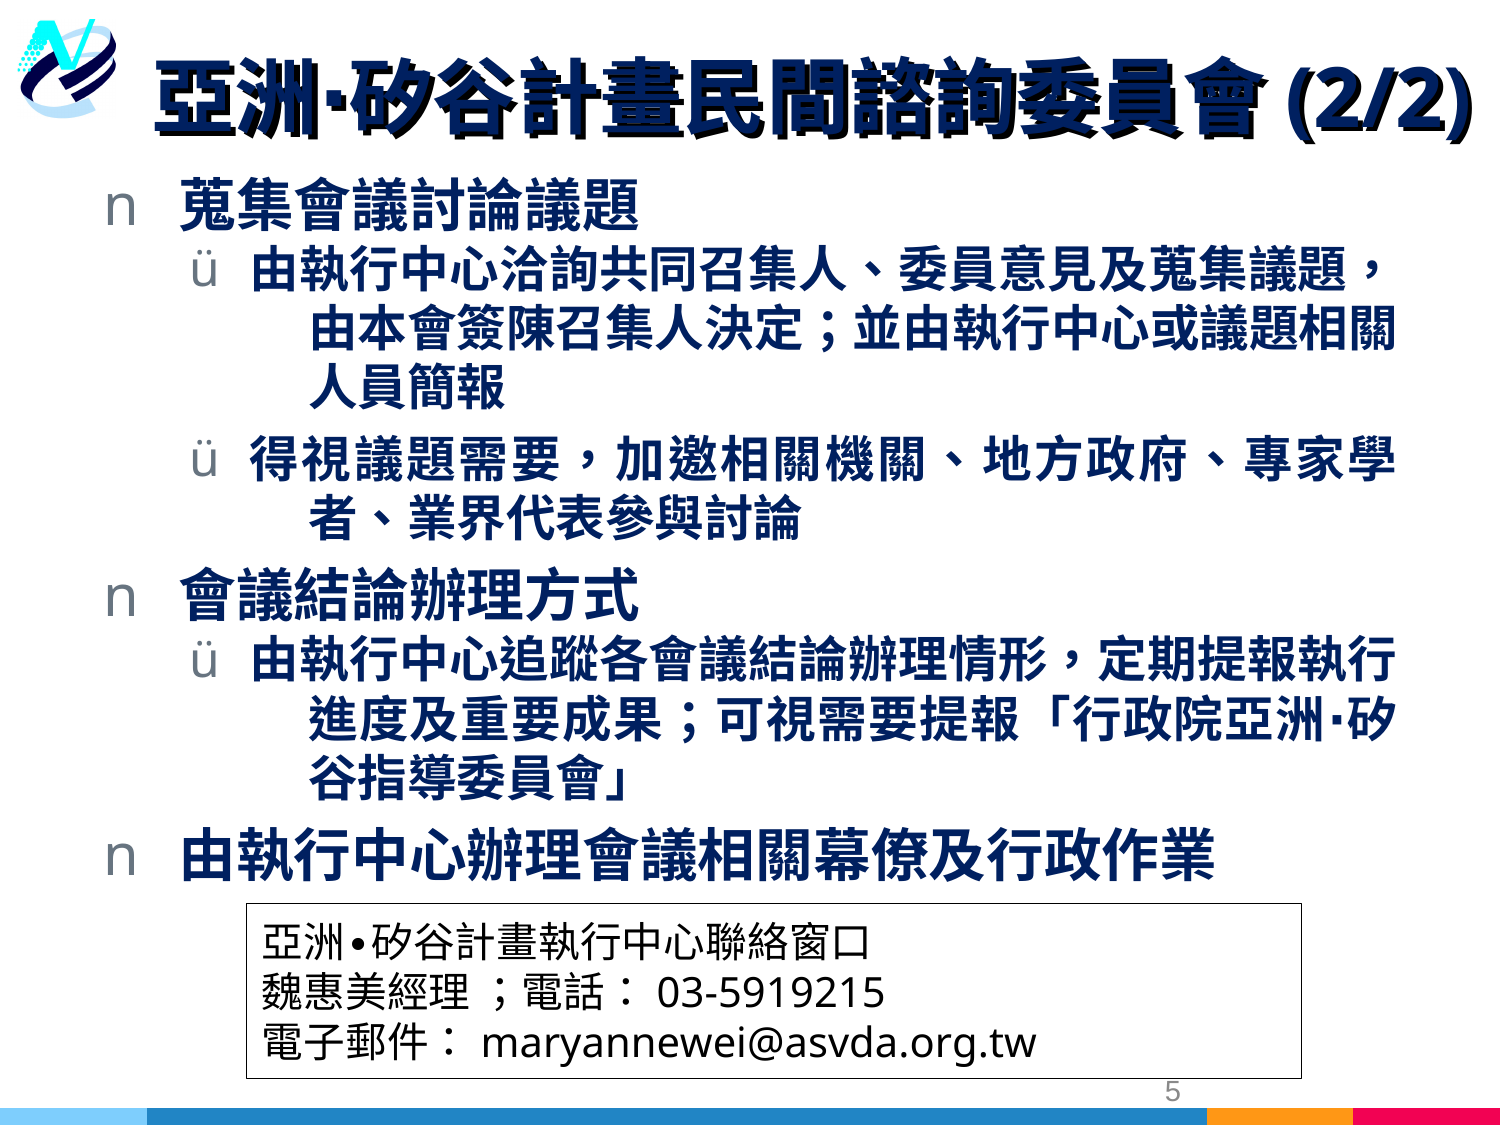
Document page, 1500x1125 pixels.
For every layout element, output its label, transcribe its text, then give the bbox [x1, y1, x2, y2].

list 蒐集會議討論議題 由執行中心洽詢共同召集人、委員意見及蒐集議題，由本會簽陳召集人決定；並由執行中心或議題相關人員簡報 得視議題需要，加邀相關機關、地方政府、專家學者、業界代表參與討論 會議結論辦理方式 由執行中心追蹤各會議結論辦理情形，定期提報執行進度及重要成果；可視需要提報「行政院亞洲∙矽谷指導委員會」 由執行中心辦理會議相關幕僚及行政作業 [89, 153, 1413, 904]
text_box 亞洲∙矽谷計畫執行中心聯絡窗口 魏惠美經理 ；電話：03-5919215 電子郵件：maryannewei@asvda.org.tw [247, 903, 1302, 1078]
text_box 4 [1149, 1065, 1500, 1125]
title 亞洲∙矽谷計畫民間諮詢委員會(2/2) [123, 0, 1500, 188]
